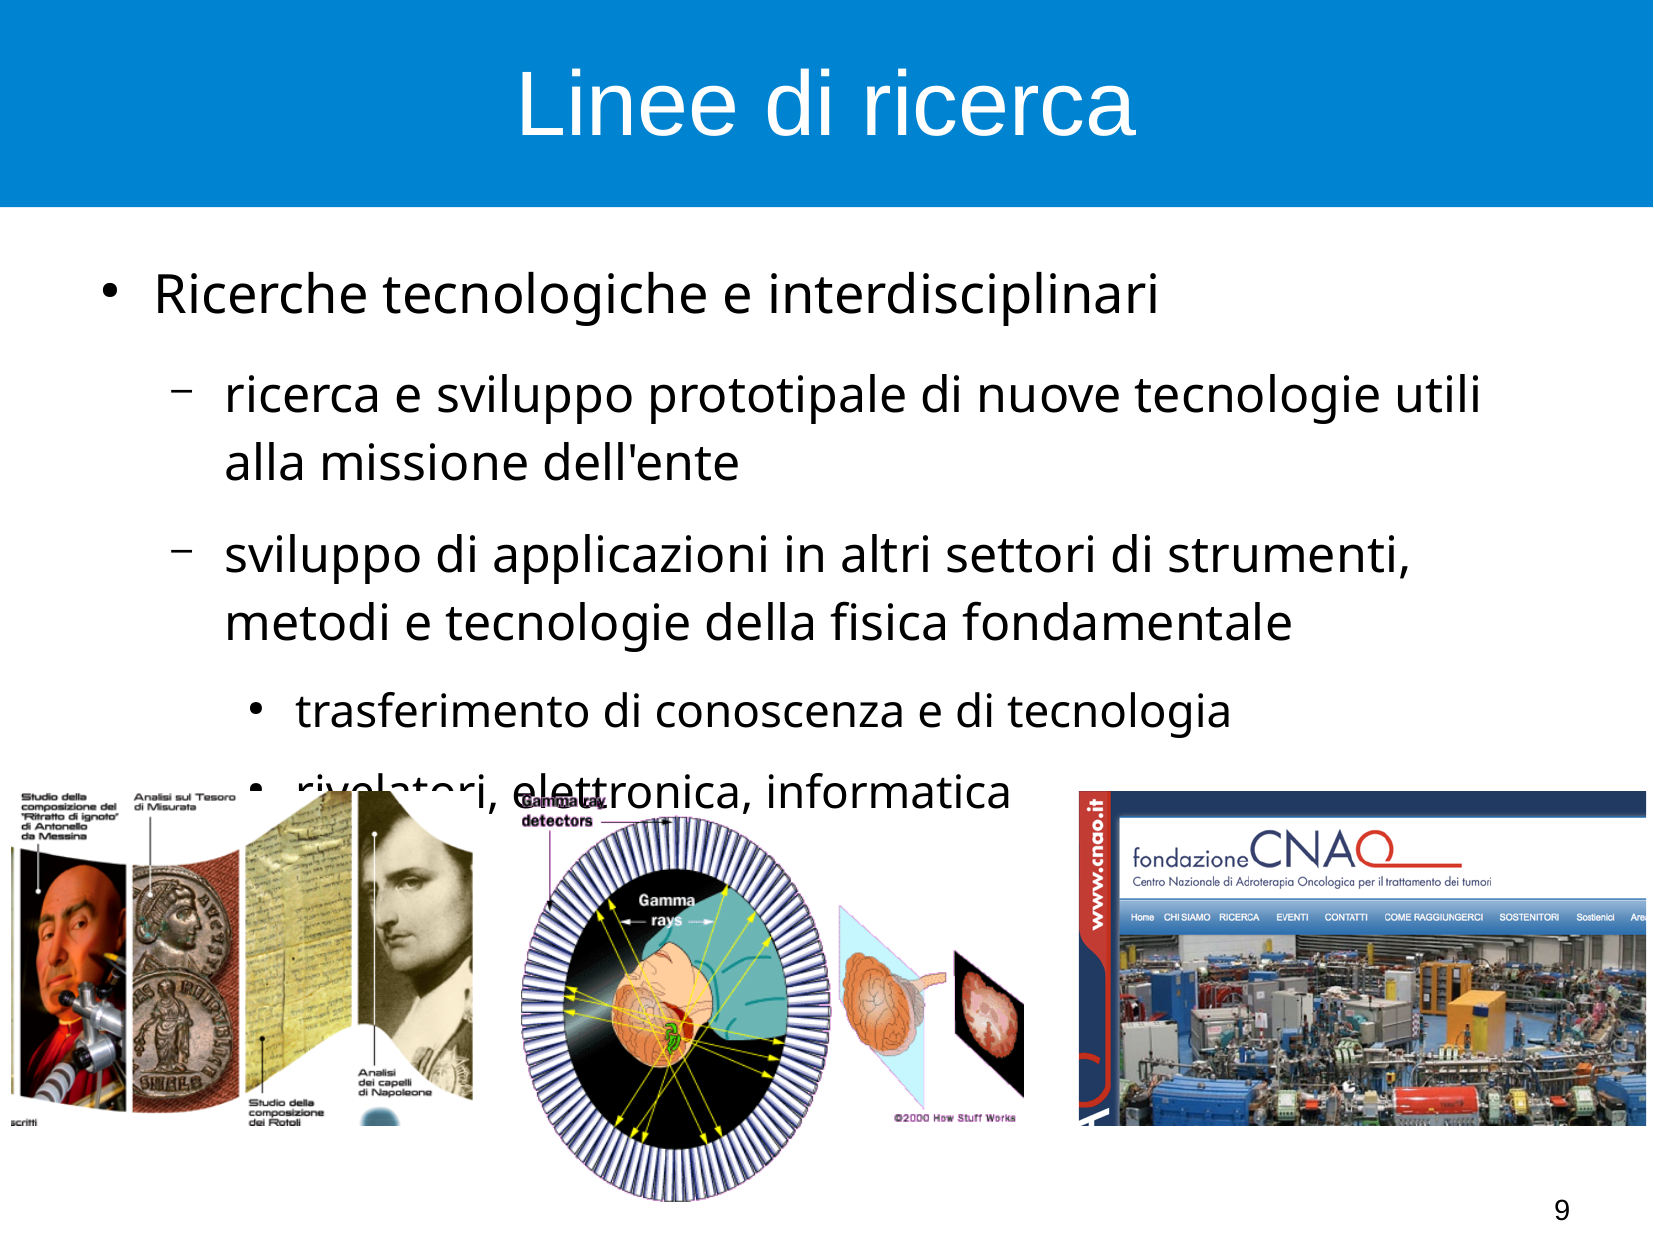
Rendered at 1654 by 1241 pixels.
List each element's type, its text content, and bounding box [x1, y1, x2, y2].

title Linee di ricerca [0, 0, 1653, 208]
picture [1078, 791, 1647, 1126]
picture [11, 791, 474, 1126]
list Ricerche tecnologiche e interdisciplinari ricerca e sviluppo prototipale di nuove tecnologie utili alla missione dell'ente sviluppo di applicazioni in altri settori di strumenti, metodi e tecnologie della fisica fondamentale trasferimento di conoscenza e di tecnologia rivelatori, elettronica, informatica [82, 255, 1571, 1156]
picture [521, 791, 1024, 1202]
